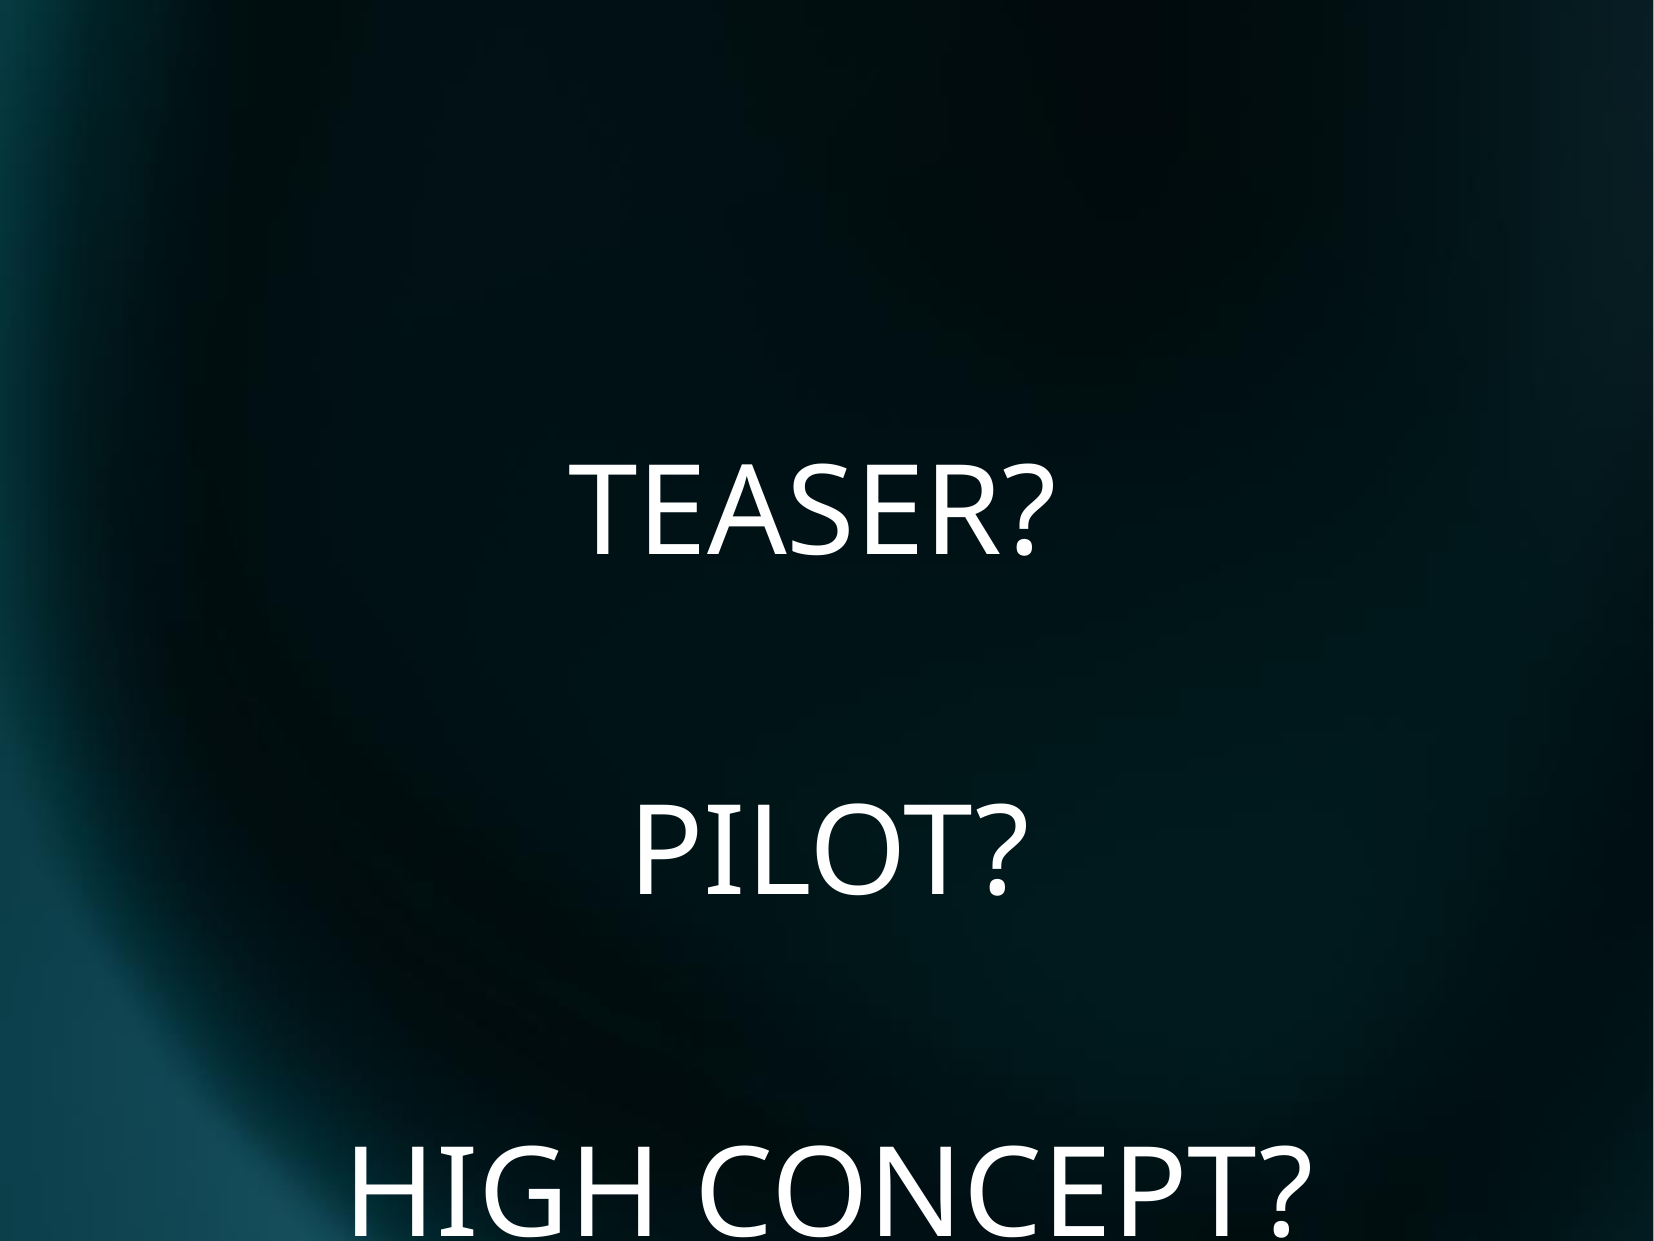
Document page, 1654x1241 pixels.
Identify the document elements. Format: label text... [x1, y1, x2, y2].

picture [0, 0, 1654, 1241]
text_box TEASER? PILOT? HIGH CONCEPT? [323, 242, 1335, 1241]
